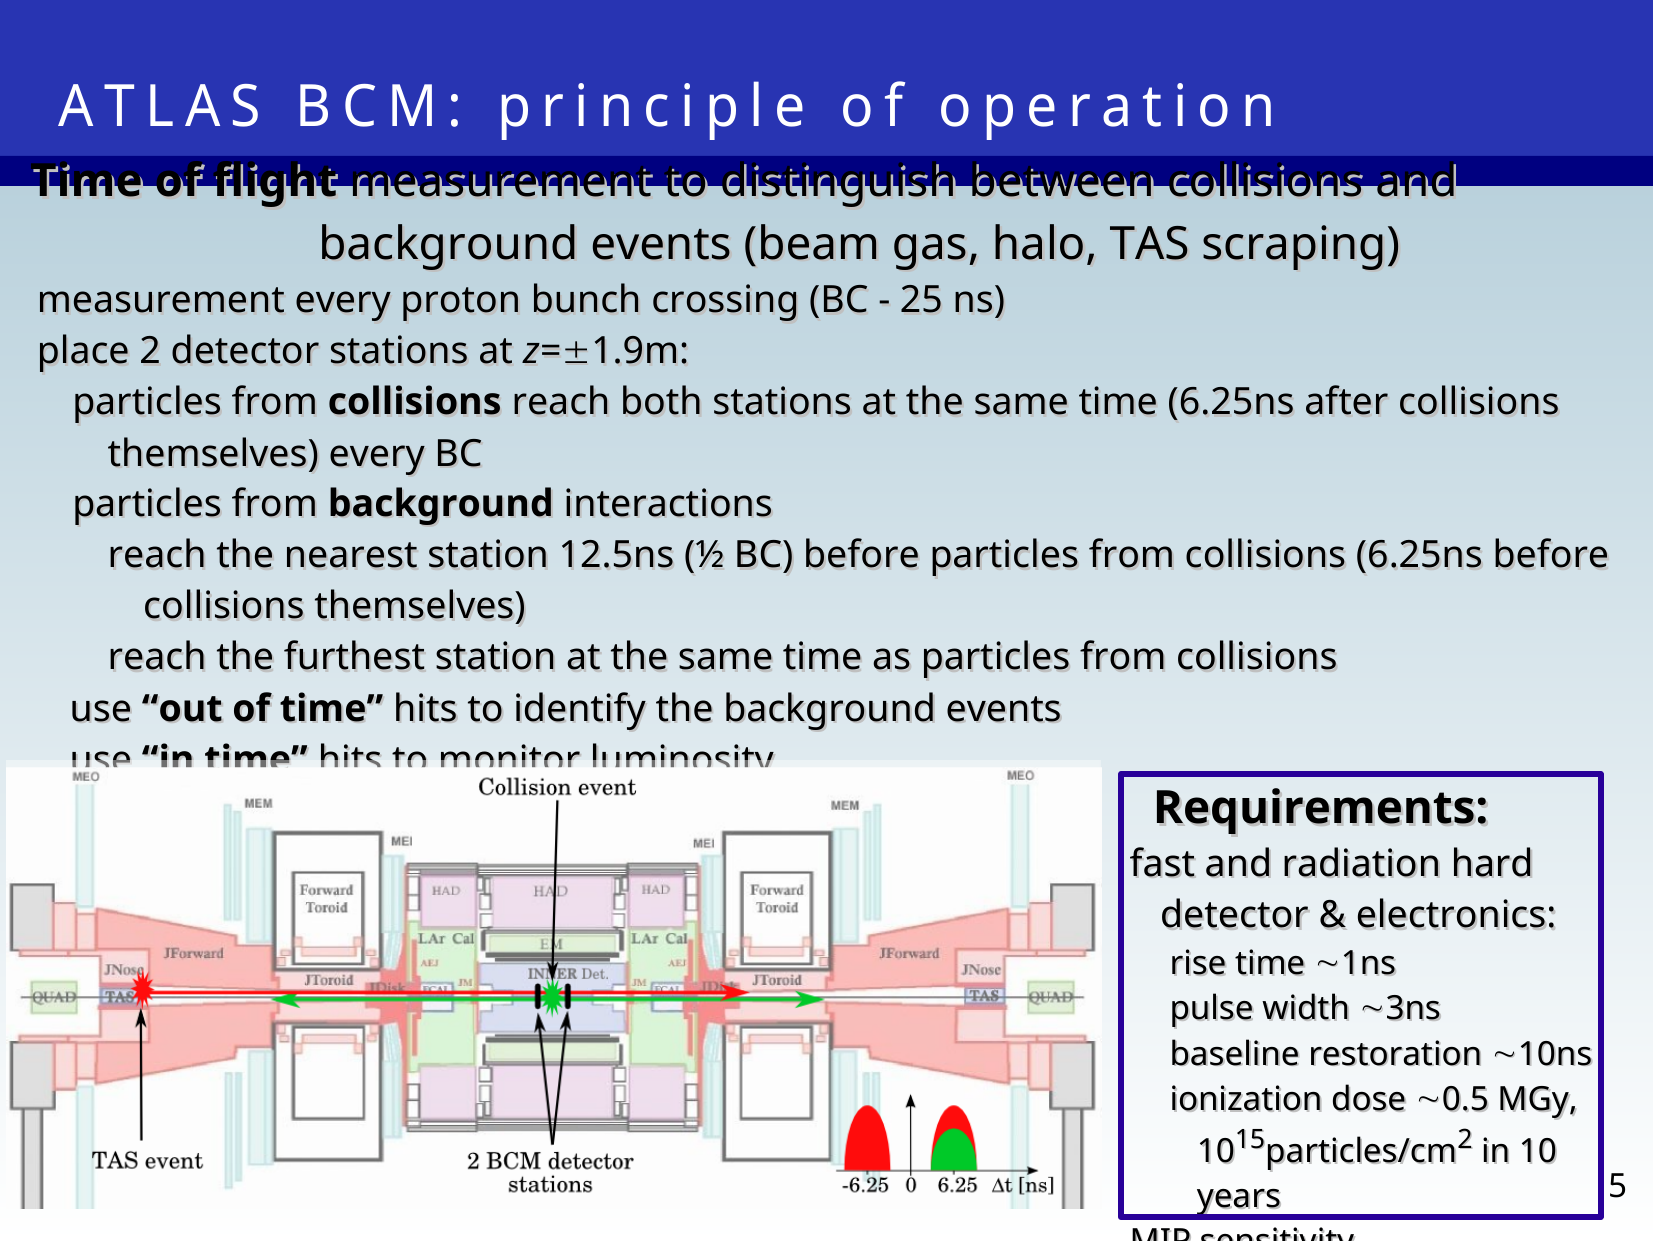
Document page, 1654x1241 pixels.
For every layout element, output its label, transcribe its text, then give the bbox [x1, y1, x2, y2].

text_box Requirements: fast and radiation hard detector & electronics: rise time ~1ns pulse width ~3ns baseline restoration ~10ns ionization dose ~0.5 MGy, 1015particles/cm2 in 10 years MIP sensitivity [1111, 764, 1637, 1220]
subtitle Time of flight measurement to distinguish between collisions and background events (beam gas, halo, TAS scraping) measurement every proton bunch crossing (BC - 25 ns) place 2 detector stations at z=1.9m: particles from collisions reach both stations at the same time (6.25ns after collisions themselves) every BC particles from background interactions reach the nearest station 12.5ns (½ BC) before particles from collisions (6.25ns before collisions themselves) reach the furthest station at the same time as particles from collisions use “out of time” hits to identify the background events use “in time” hits to monitor luminosity [1, 178, 1629, 753]
picture [6, 760, 1102, 1209]
title ATLAS BCM: principle of operation [58, 29, 1613, 178]
text_box Requirements: fast and radiation hard detector & electronics: rise time ~1ns pulse width ~3ns baseline restoration ~10ns ionization dose ~0.5 MGy, 1015particles/cm2 in 10 years MIP sensitivity [1124, 777, 1598, 1214]
